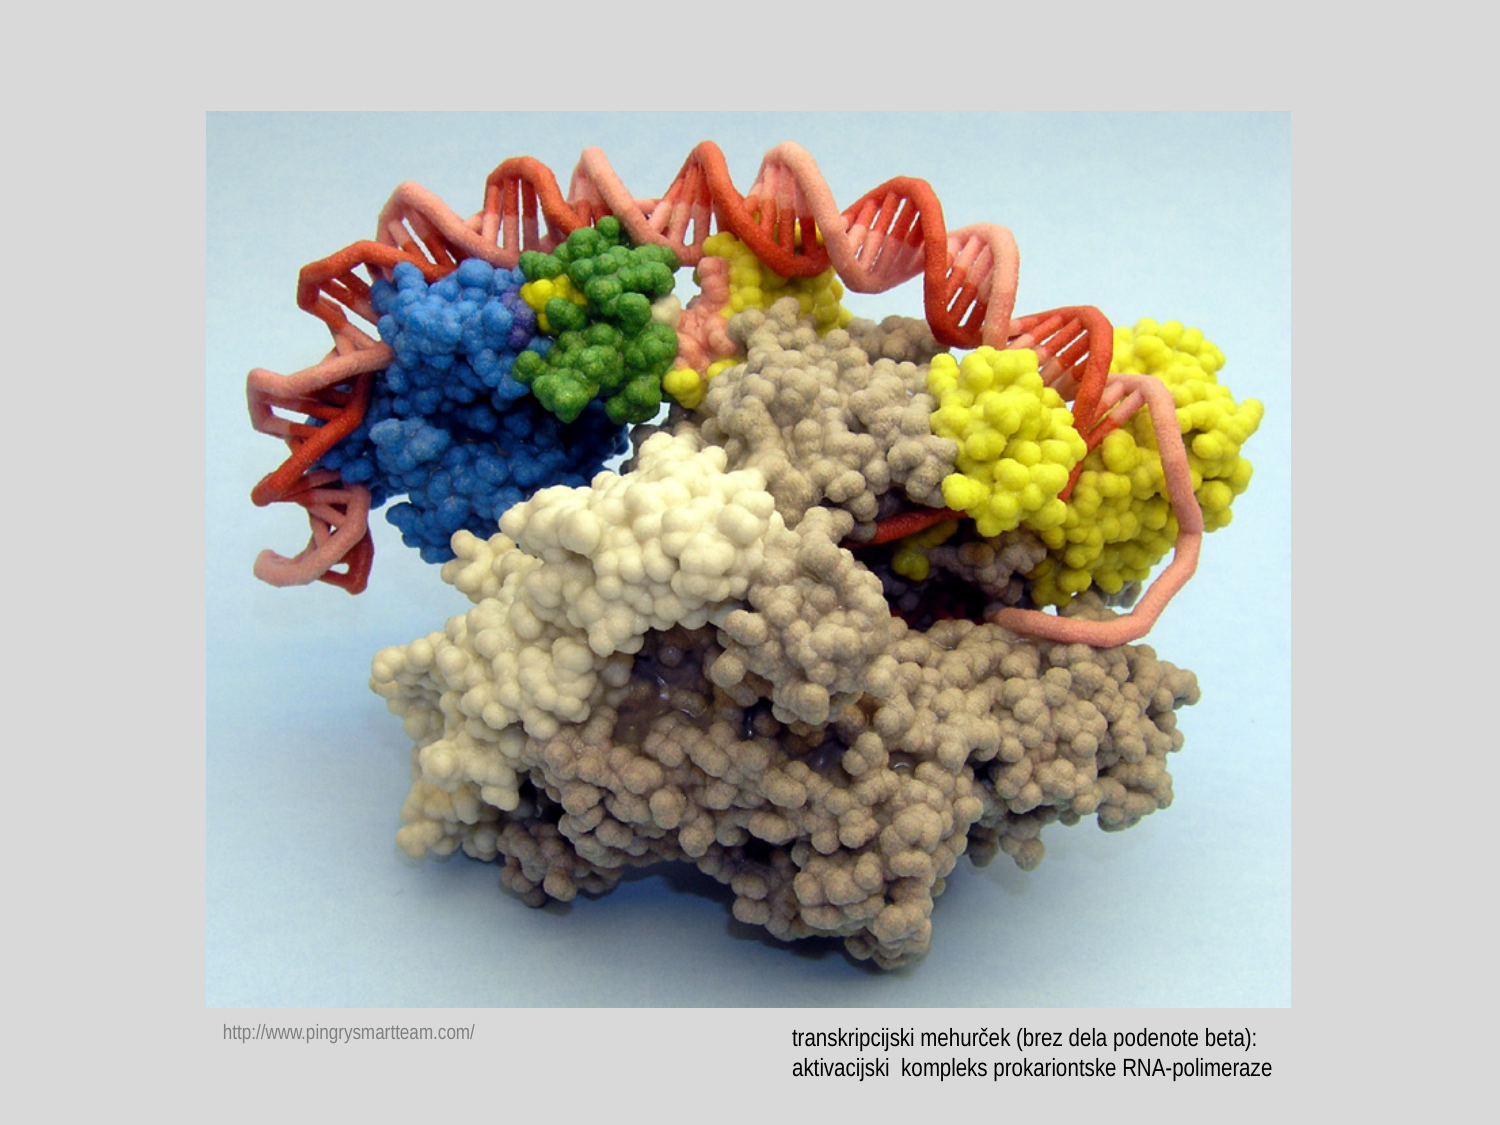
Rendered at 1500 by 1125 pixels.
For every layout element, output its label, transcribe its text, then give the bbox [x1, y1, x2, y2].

picture [206, 111, 1291, 1008]
text_box transkripcijski mehurček (brez dela podenote beta): aktivacijski kompleks prokariontske RNA-polimeraze [777, 1013, 1289, 1089]
text_box http://www.pingrysmartteam.com/ [208, 1011, 490, 1052]
